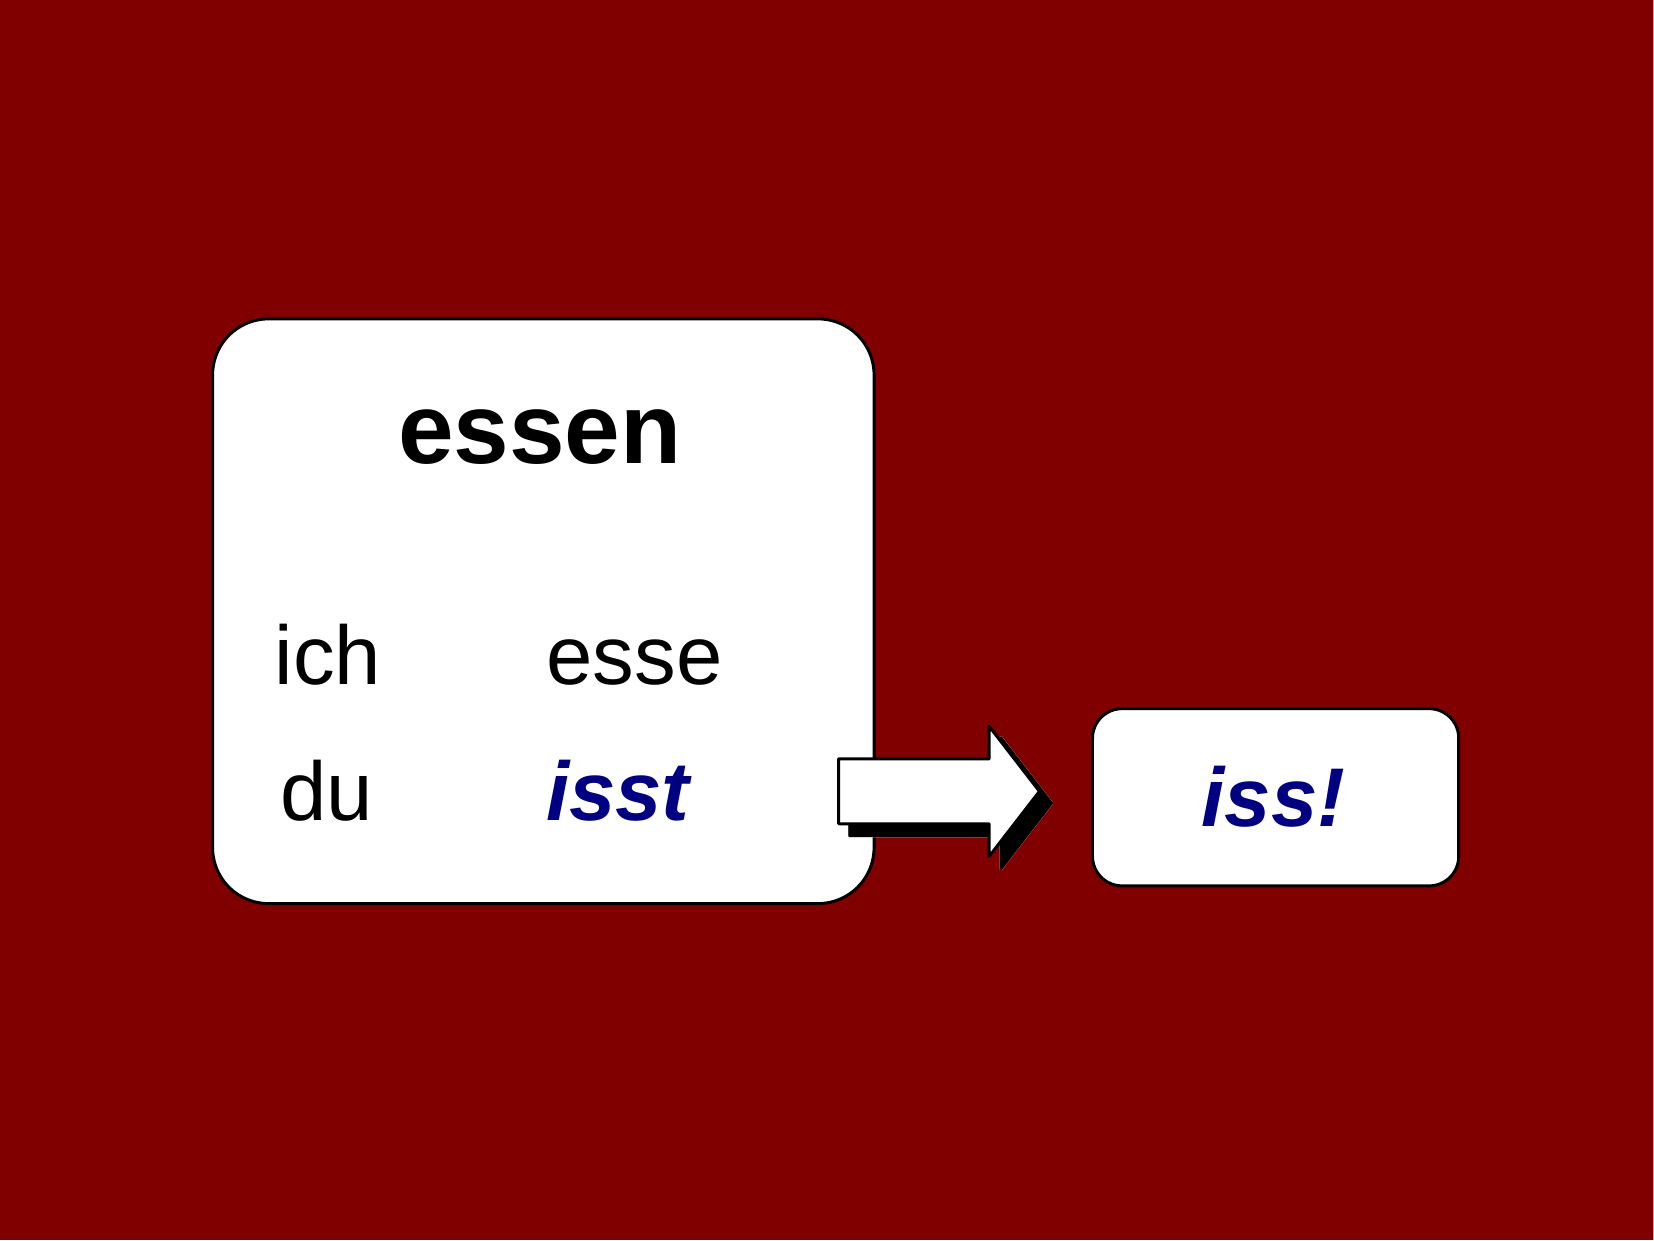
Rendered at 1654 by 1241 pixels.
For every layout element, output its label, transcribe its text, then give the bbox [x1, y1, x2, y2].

text_box isst [531, 738, 712, 851]
text_box [212, 318, 1040, 904]
text_box essen [383, 366, 845, 498]
text_box du [265, 738, 467, 851]
text_box esse [531, 602, 875, 715]
text_box iss! [1187, 744, 1565, 857]
text_box ich [259, 602, 449, 715]
text_box [1092, 708, 1459, 886]
